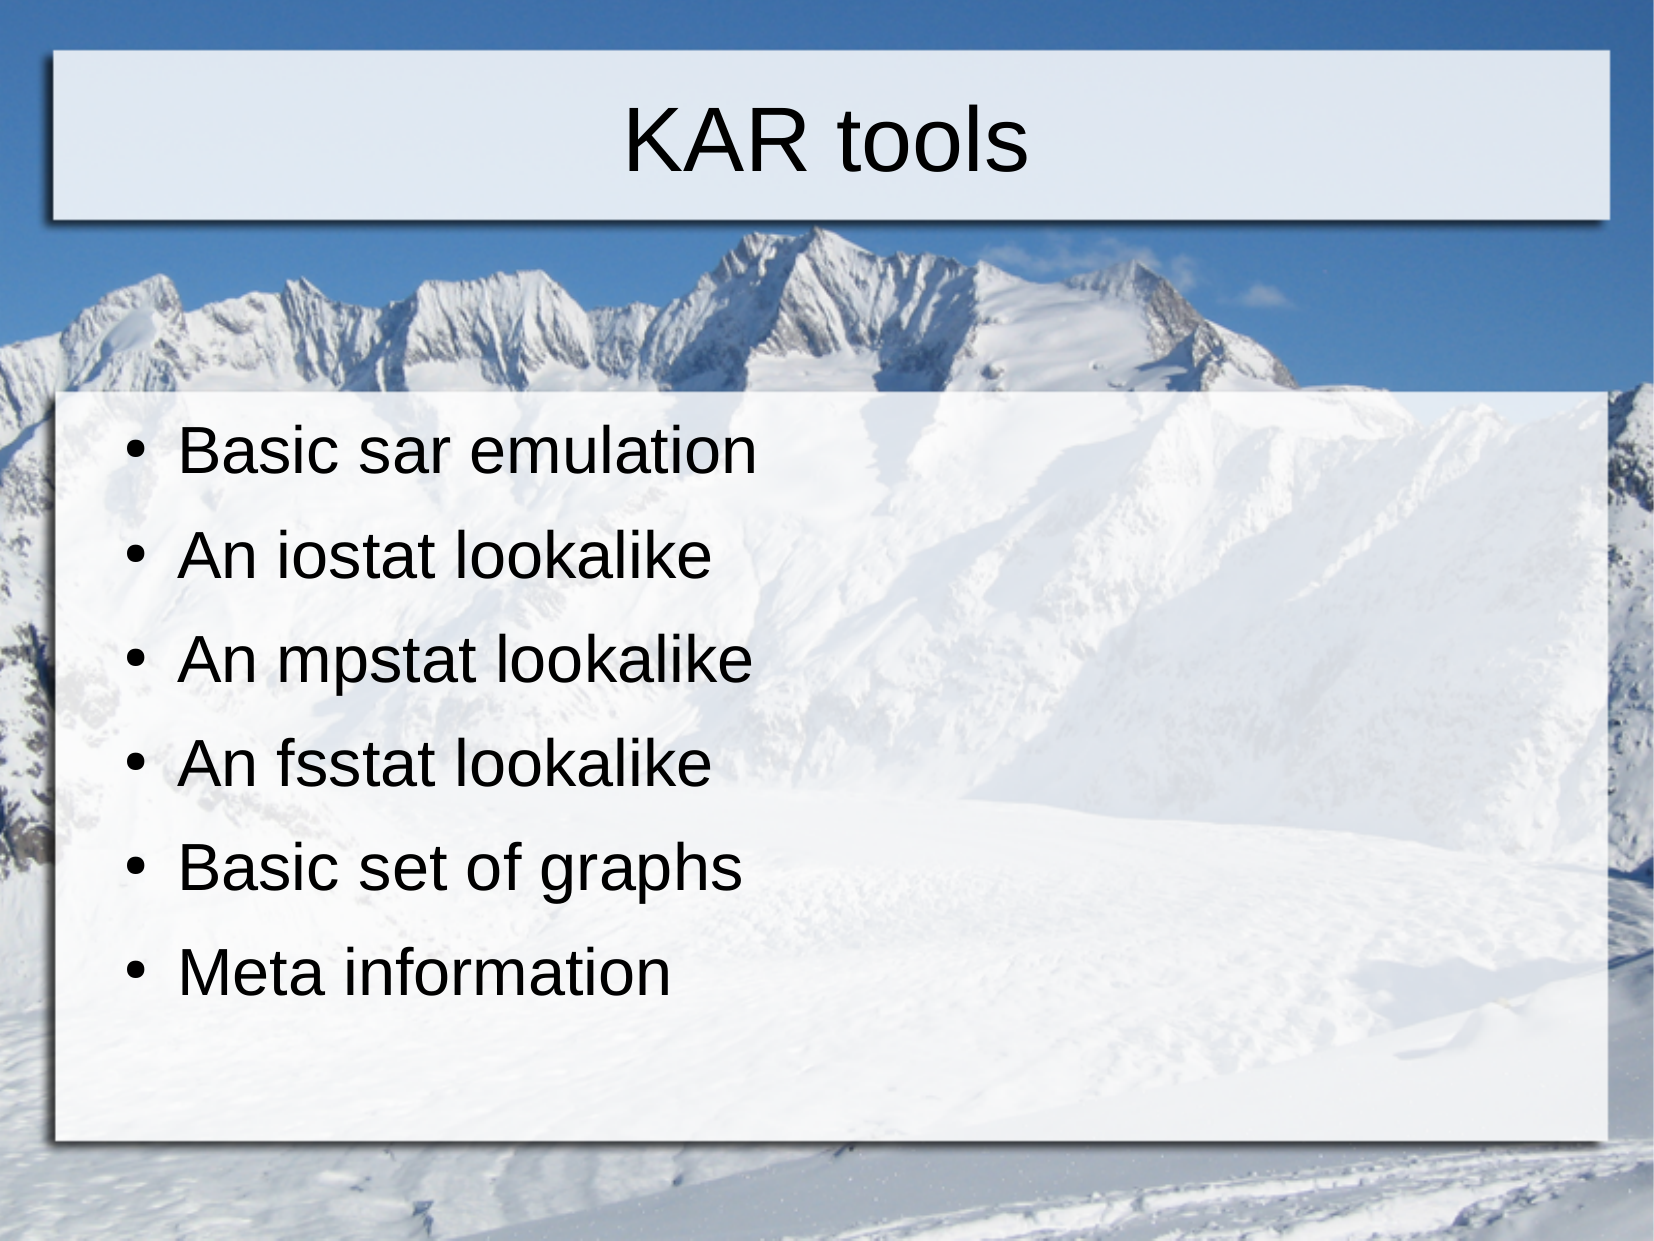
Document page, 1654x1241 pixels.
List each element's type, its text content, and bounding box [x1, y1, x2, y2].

title KAR tools [59, 68, 1595, 212]
picture [0, 0, 1654, 1241]
list Basic sar emulation An iostat lookalike An mpstat lookalike An fsstat lookalike Basic set of graphs Meta information [88, 413, 1571, 1094]
